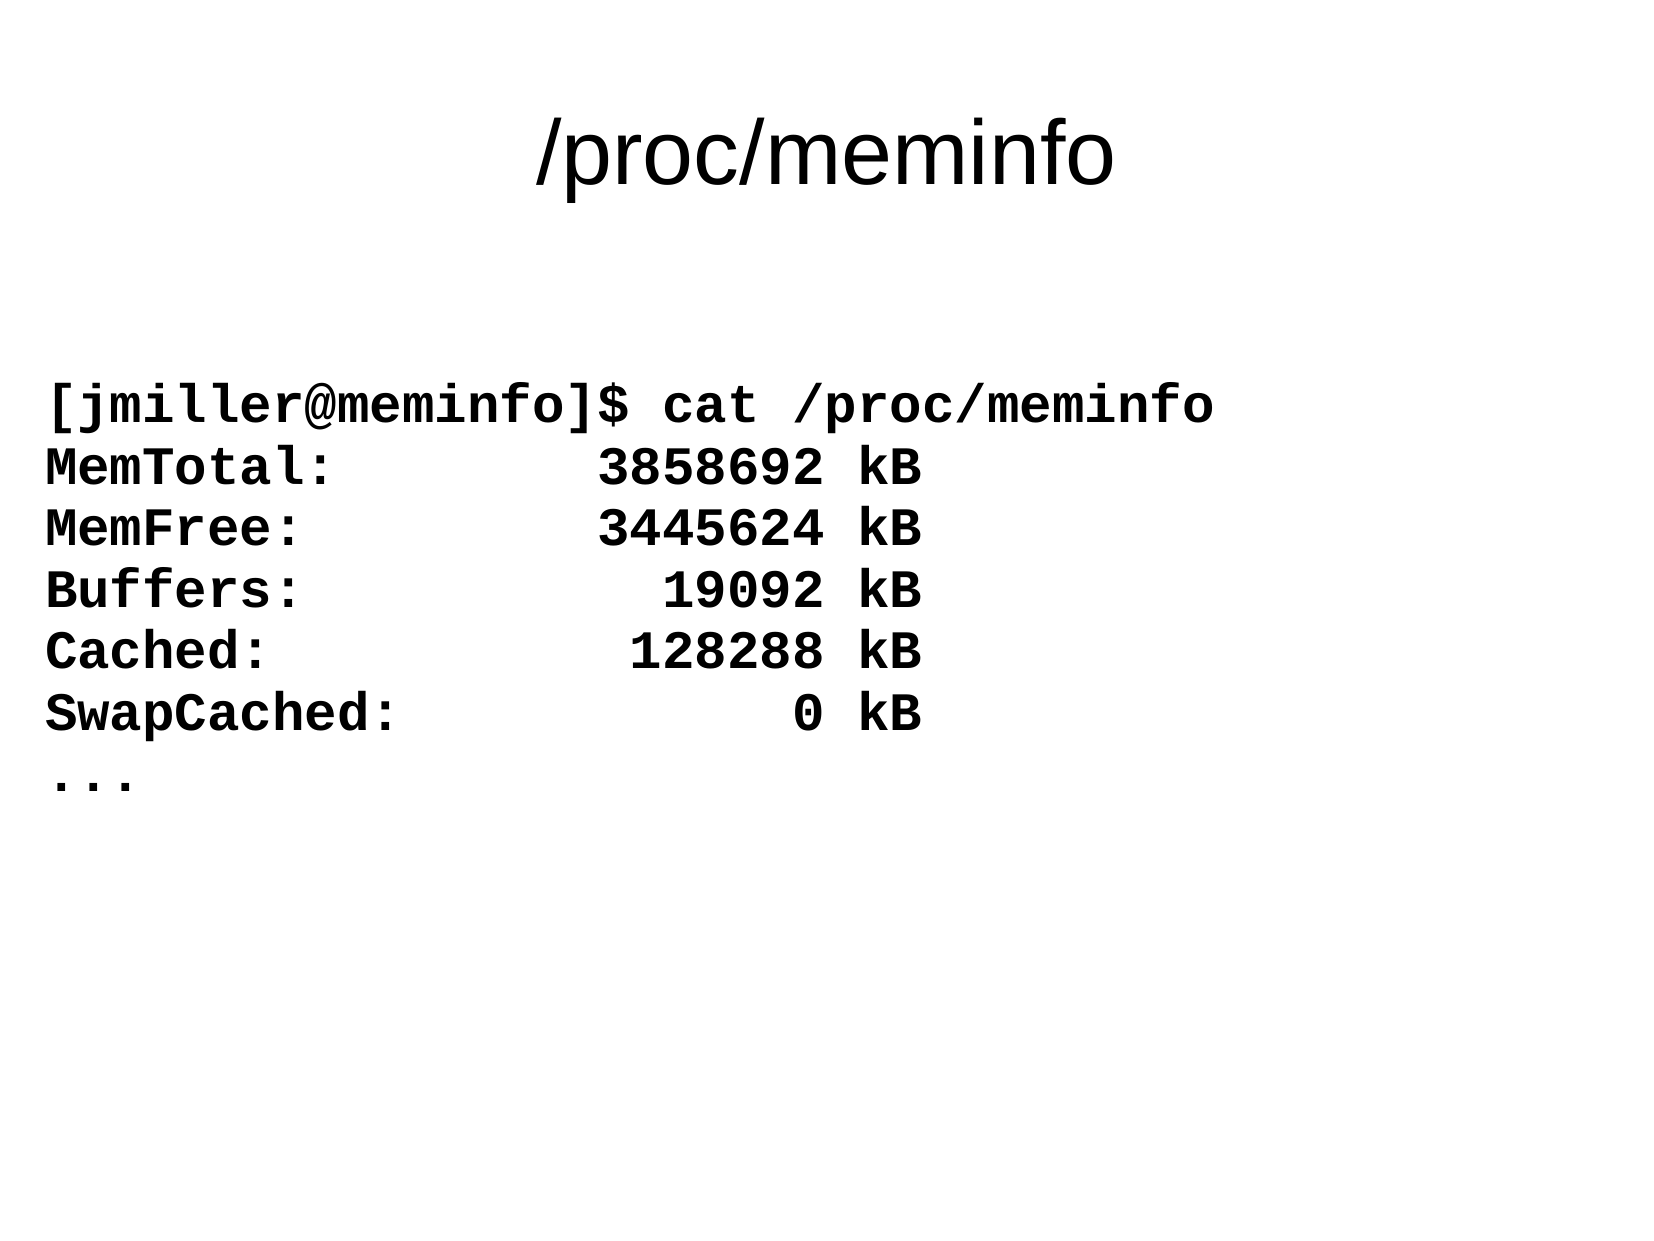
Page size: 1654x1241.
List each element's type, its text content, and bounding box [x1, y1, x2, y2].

list [jmiller@meminfo]$ cat /proc/meminfo MemTotal: 3858692 kB MemFree: 3445624 kB Buffers: 19092 kB Cached: 128288 kB SwapCached: 0 kB ... [45, 377, 1606, 811]
title /proc/meminfo [82, 49, 1571, 257]
